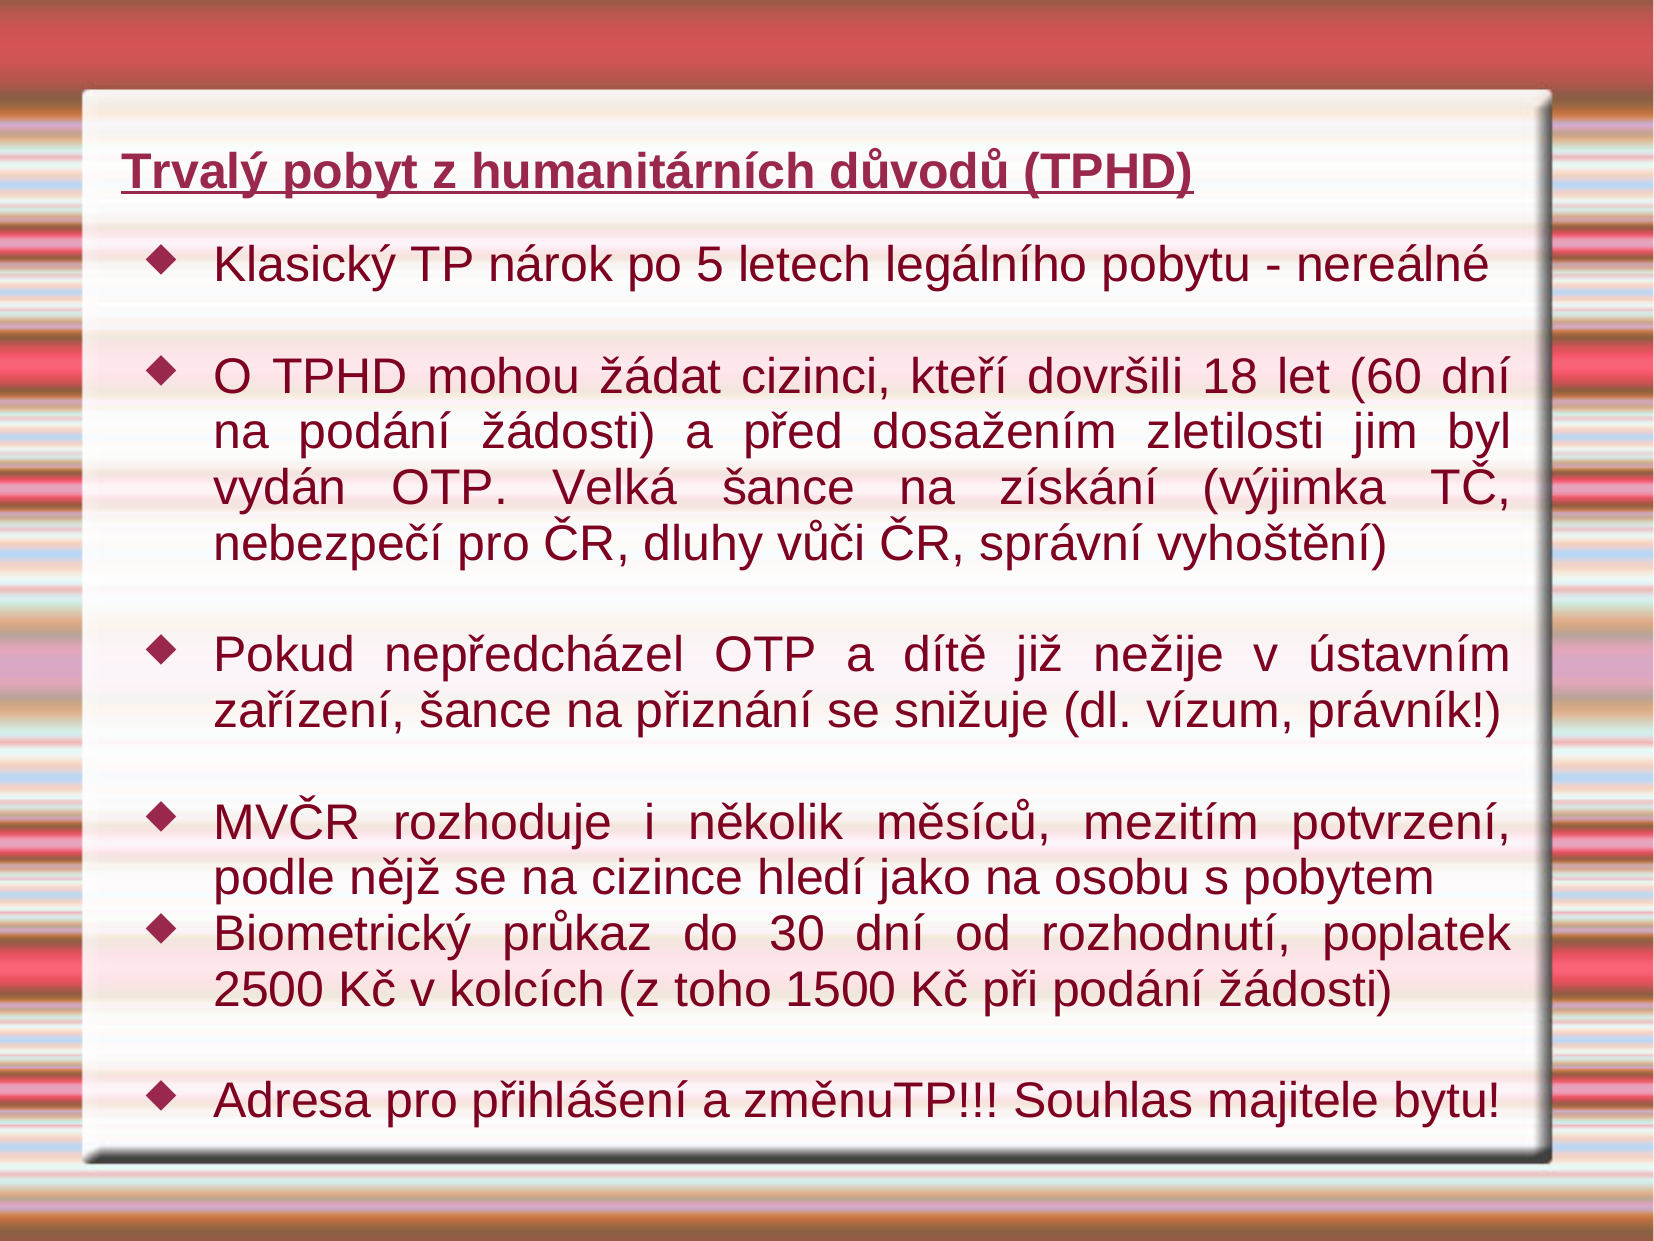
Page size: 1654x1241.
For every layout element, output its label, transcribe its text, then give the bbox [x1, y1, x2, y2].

list Klasický TP nárok po 5 letech legálního pobytu - nereálné O TPHD mohou žádat cizinci, kteří dovršili 18 let (60 dní na podání žádosti) a před dosažením zletilosti jim byl vydán OTP. Velká šance na získání (výjimka TČ, nebezpečí pro ČR, dluhy vůči ČR, správní vyhoštění) Pokud nepředcházel OTP a dítě již nežije v ústavním zařízení, šance na přiznání se snižuje (dl. vízum, právník!) MVČR rozhoduje i několik měsíců, mezitím potvrzení, podle nějž se na cizince hledí jako na osobu s pobytem Biometrický průkaz do 30 dní od rozhodnutí, poplatek 2500 Kč v kolcích (z toho 1500 Kč při podání žádosti) Adresa pro přihlášení a změnuTP!!! Souhlas majitele bytu! [130, 236, 1512, 1134]
picture [0, 0, 1654, 1241]
title Trvalý pobyt z humanitárních důvodů (TPHD) [121, 50, 1534, 237]
